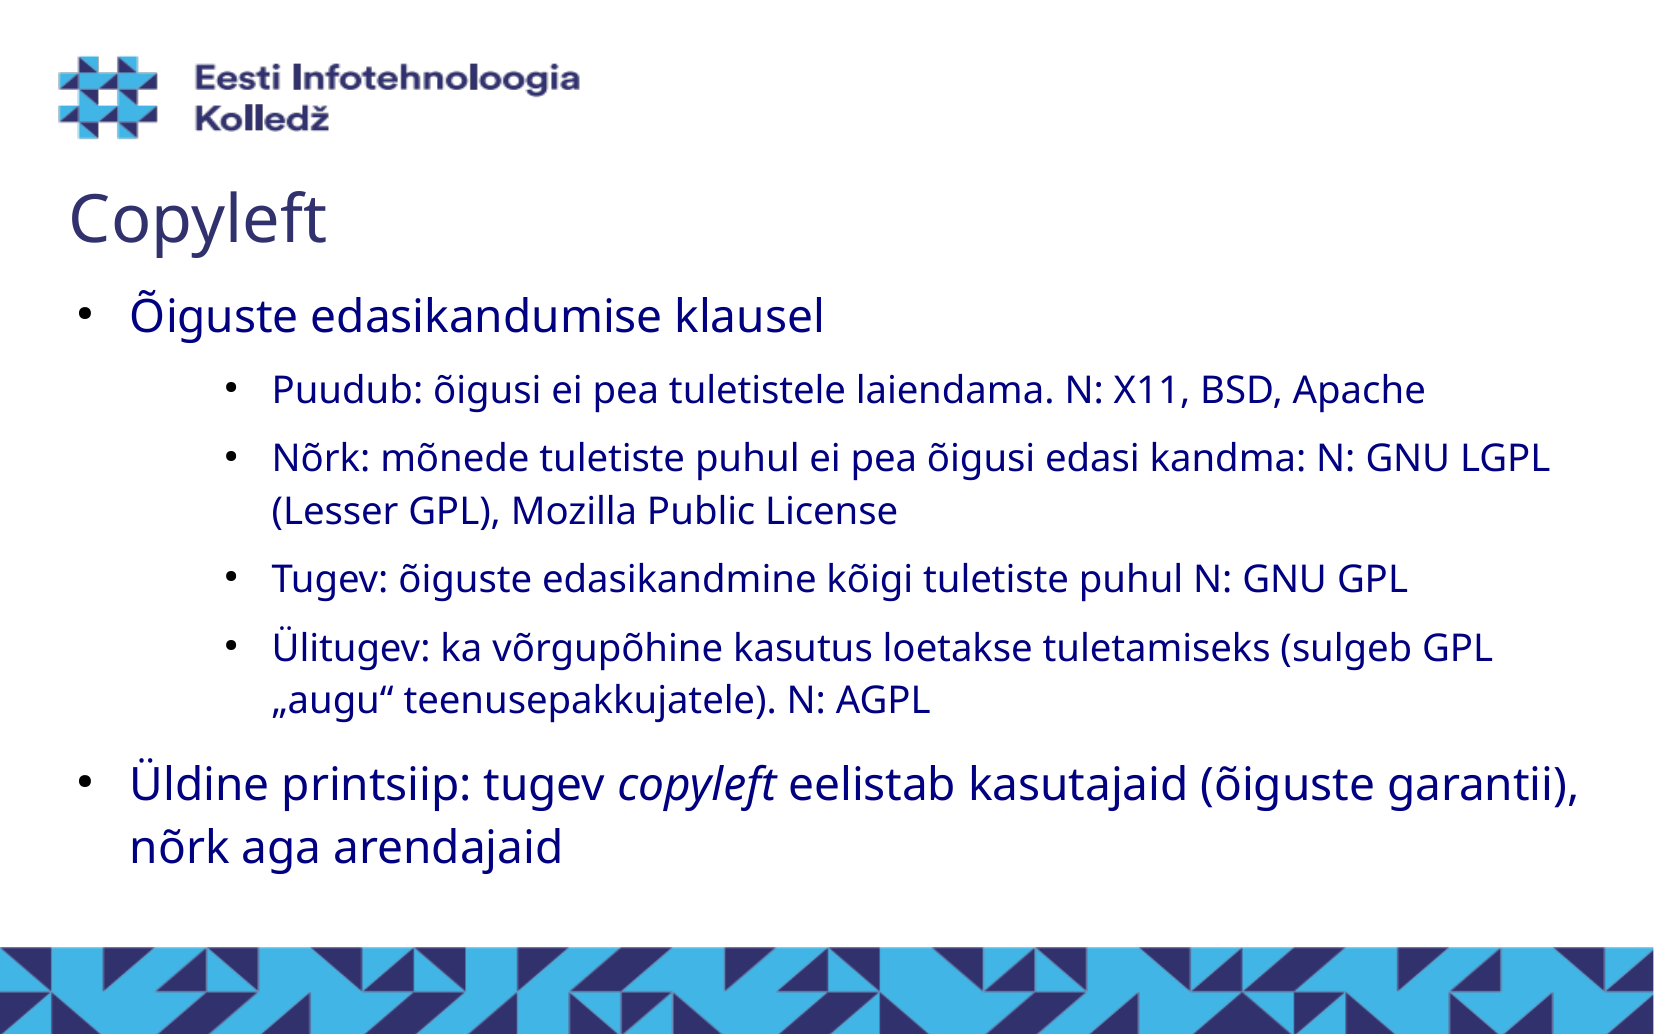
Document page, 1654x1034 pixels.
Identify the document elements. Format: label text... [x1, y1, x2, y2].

title Copyleft [68, 147, 1536, 283]
list Õiguste edasikandumise klausel Puudub: õigusi ei pea tuletistele laiendama. N: X11, BSD, Apache Nõrk: mõnede tuletiste puhul ei pea õigusi edasi kandma: N: GNU LGPL (Lesser GPL), Mozilla Public License Tugev: õiguste edasikandmine kõigi tuletiste puhul N: GNU GPL Ülitugev: ka võrgupõhine kasutus loetakse tuletamiseks (sulgeb GPL „augu“ teenusepakkujatele). N: AGPL Üldine printsiip: tugev copyleft eelistab kasutajaid (õiguste garantii), nõrk aga arendajaid [59, 283, 1595, 936]
